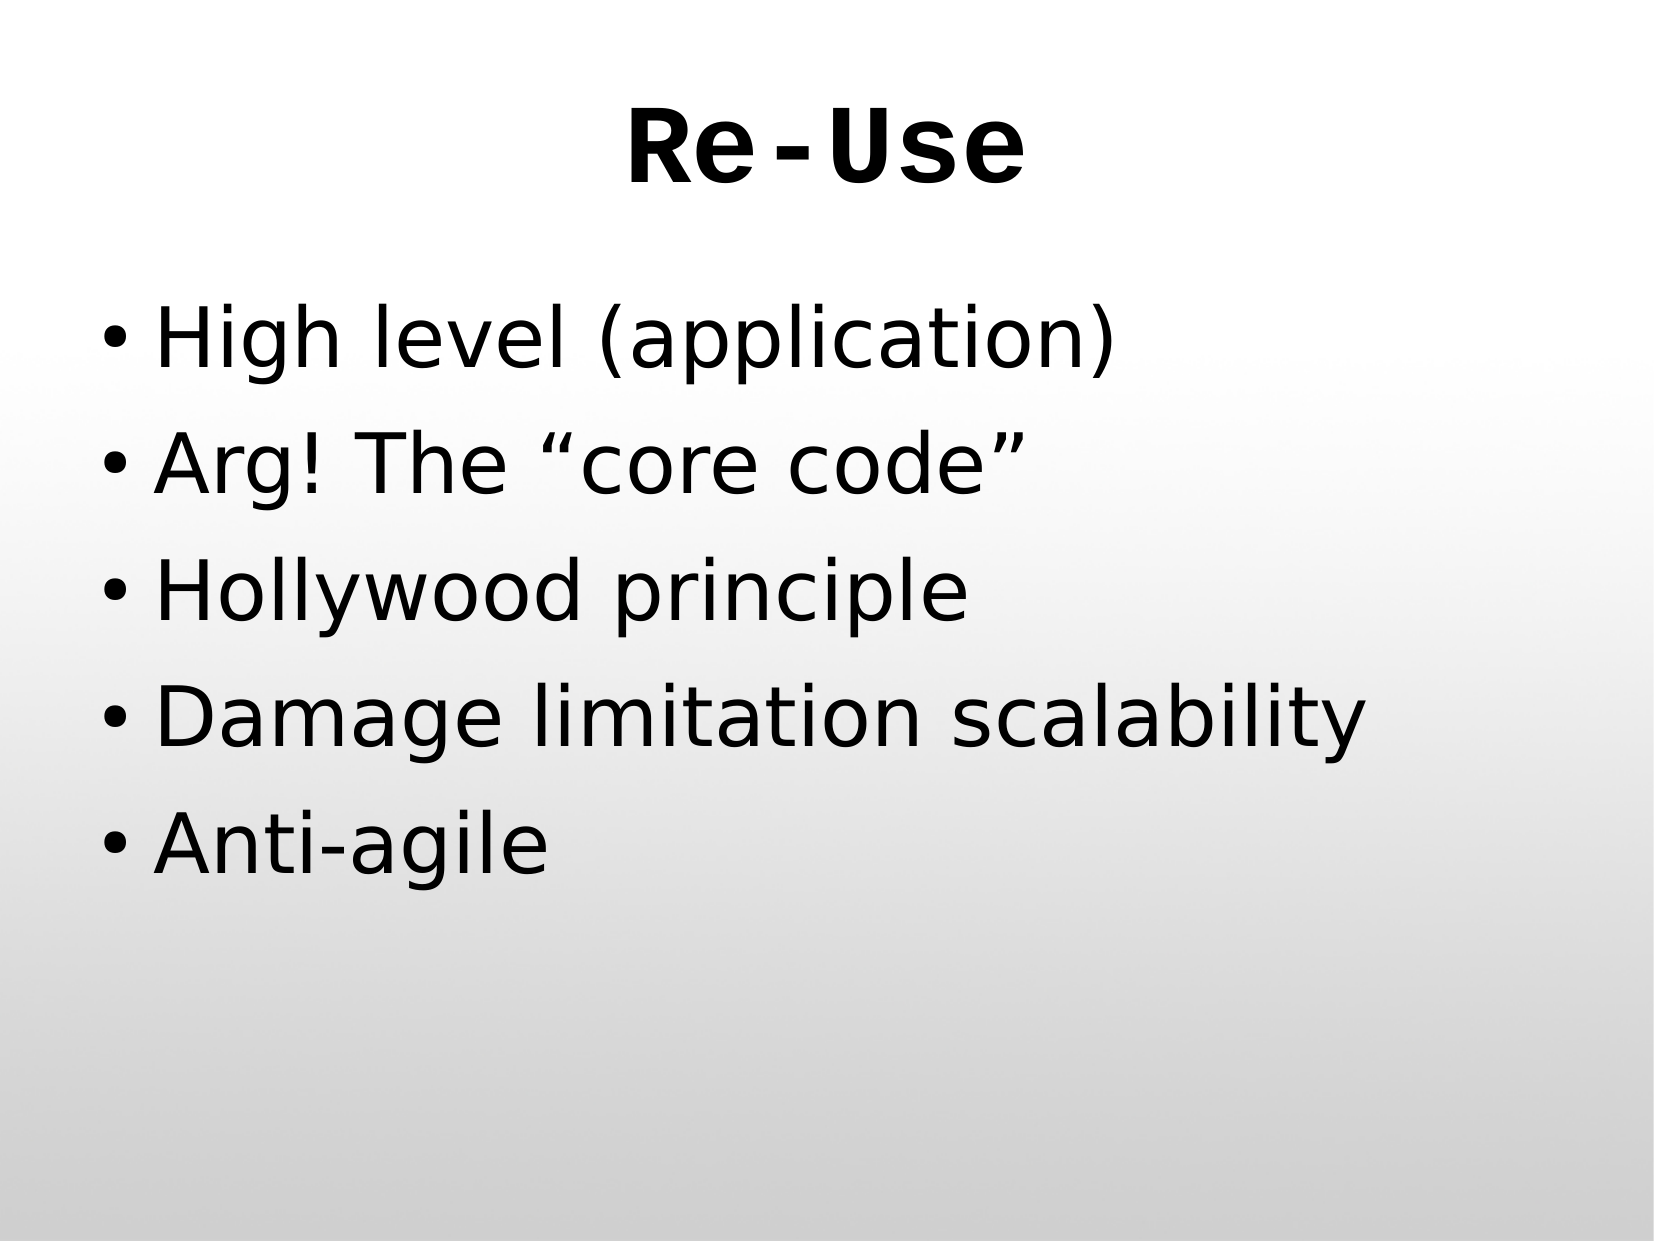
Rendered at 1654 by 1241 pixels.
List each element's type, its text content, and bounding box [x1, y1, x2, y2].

picture [0, 0, 1654, 1241]
title Re-Use [82, 49, 1571, 257]
list High level (application) Arg! The “core code” Hollywood principle Damage limitation scalability Anti-agile [82, 290, 1571, 1146]
